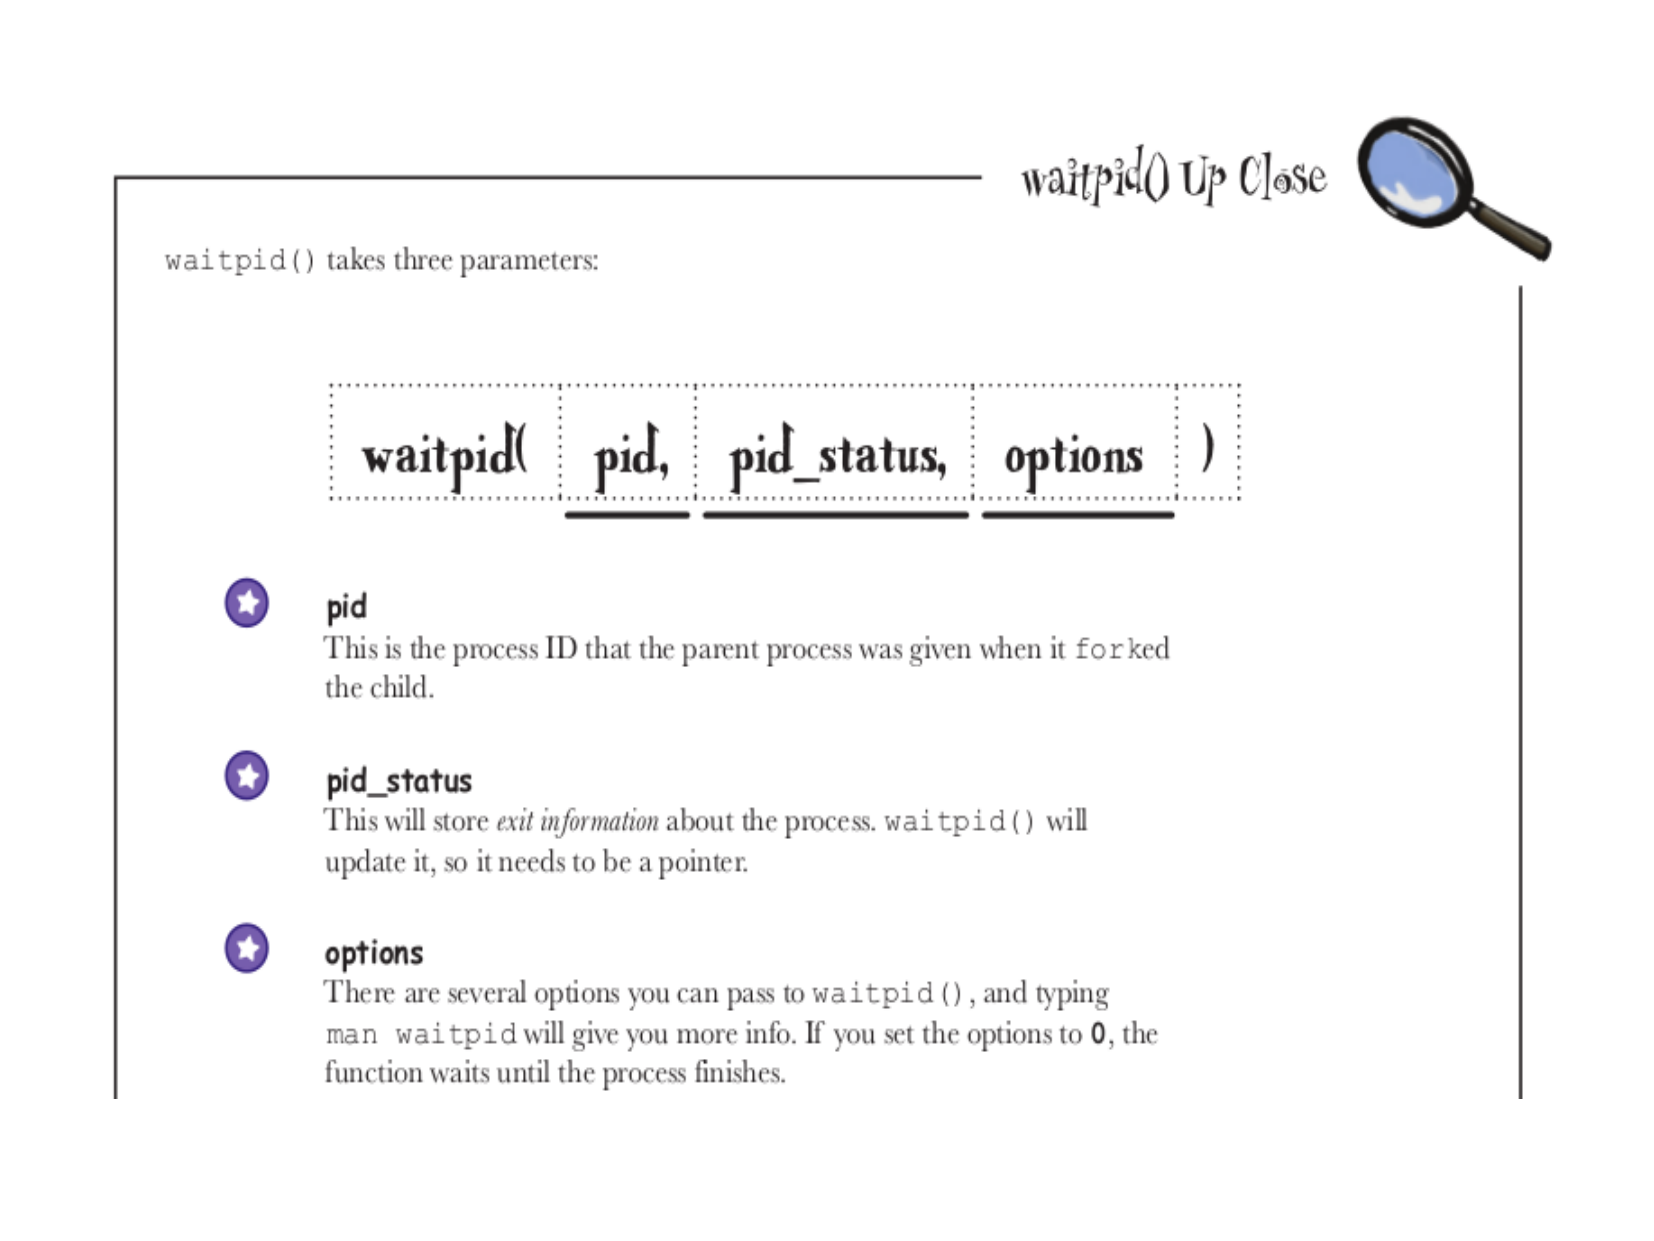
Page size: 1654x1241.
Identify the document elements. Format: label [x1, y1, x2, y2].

picture [82, 106, 1595, 1099]
